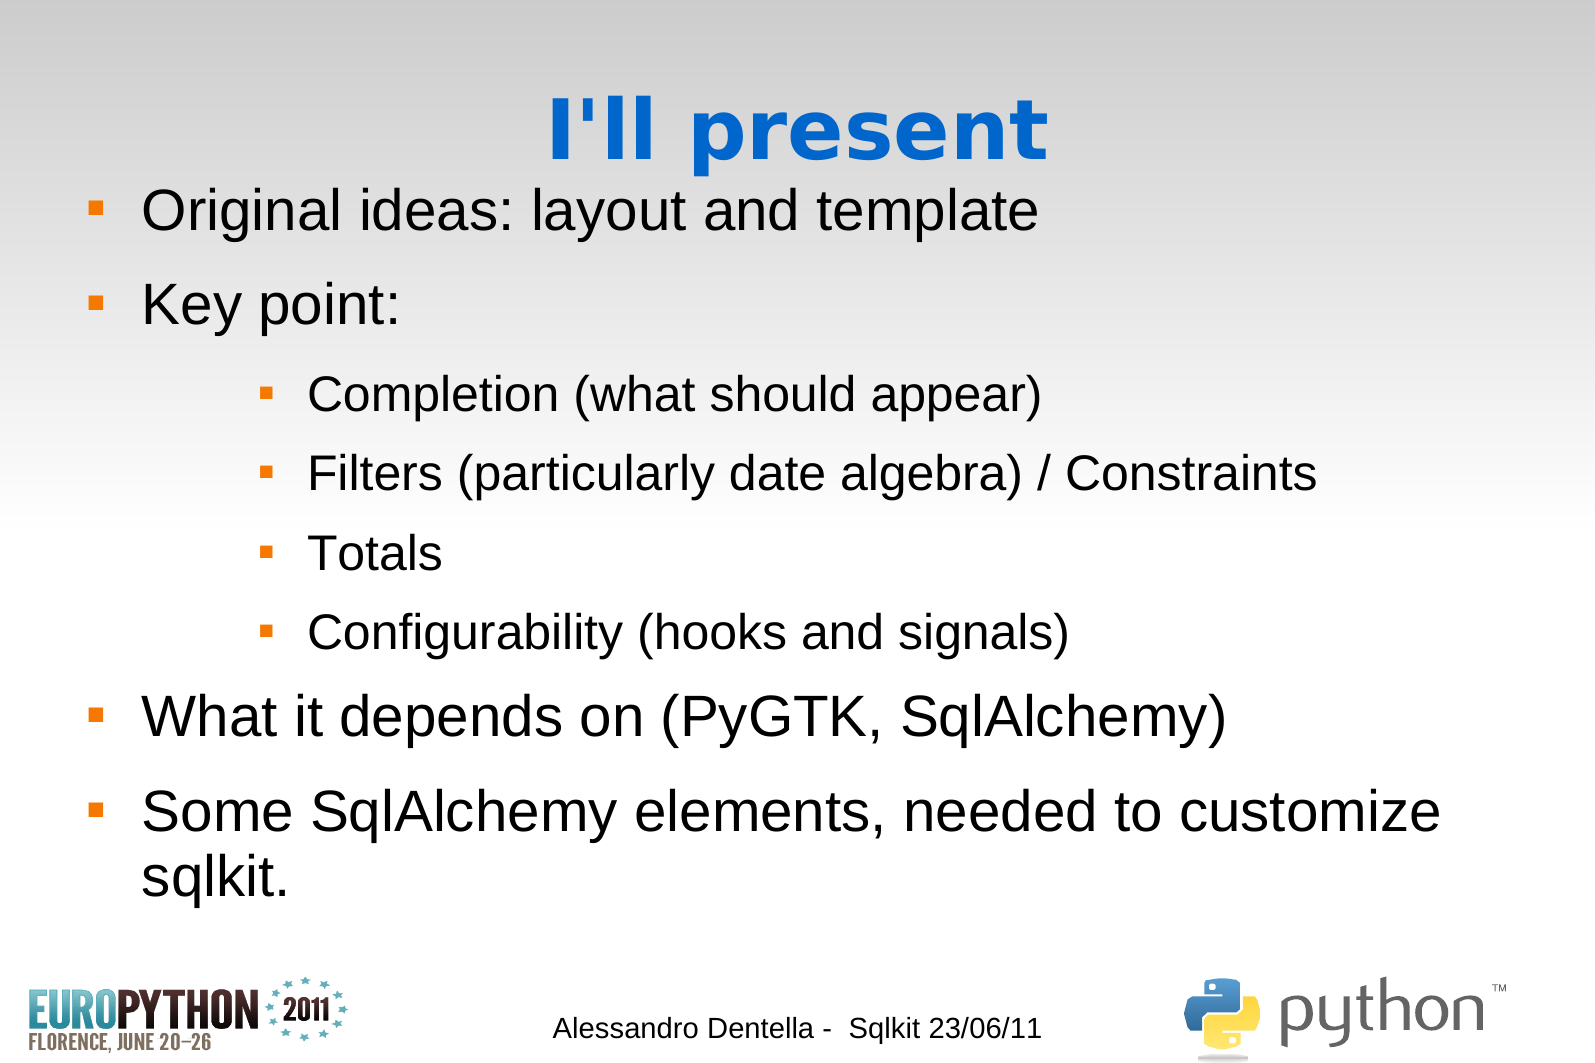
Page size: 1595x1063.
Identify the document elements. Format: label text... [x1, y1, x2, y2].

list Original ideas: layout and template Key point: Completion (what should appear) Filters (particularly date algebra) / Constraints Totals Configurability (hooks and signals) What it depends on (PyGTK, SqlAlchemy) Some SqlAlchemy elements, needed to customize sqlkit. [70, 177, 1506, 909]
picture [29, 974, 355, 1058]
title I'll present [79, 49, 1515, 213]
